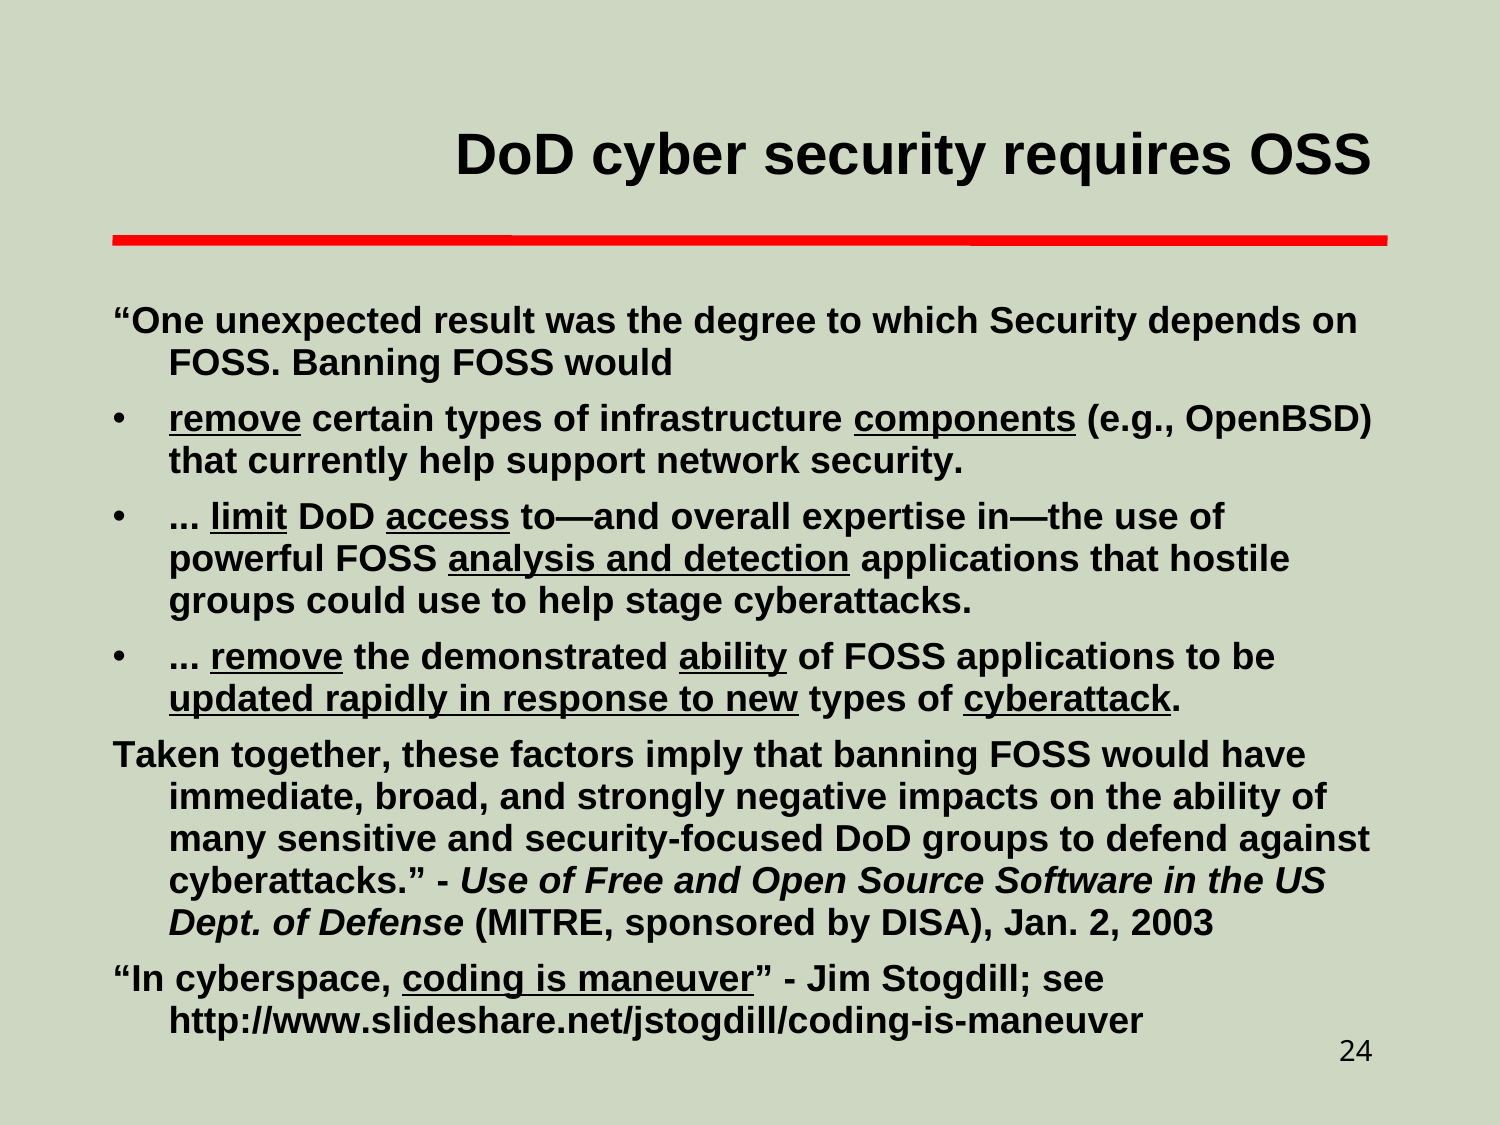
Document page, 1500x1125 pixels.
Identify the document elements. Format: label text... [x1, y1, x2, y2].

list “One unexpected result was the degree to which Security depends on FOSS. Banning FOSS would remove certain types of infrastructure components (e.g., OpenBSD) that currently help support network security. ... limit DoD access to—and overall expertise in—the use of powerful FOSS analysis and detection applications that hostile groups could use to help stage cyberattacks. ... remove the demonstrated ability of FOSS applications to be updated rapidly in response to new types of cyberattack. Taken together, these factors imply that banning FOSS would have immediate, broad, and strongly negative impacts on the ability of many sensitive and security-focused DoD groups to defend against cyberattacks.” - Use of Free and Open Source Software in the US Dept. of Defense (MITRE, sponsored by DISA), Jan. 2, 2003 “In cyberspace, coding is maneuver” - Jim Stogdill; see http://www.slideshare.net/jstogdill/coding-is-maneuver [112, 299, 1388, 1045]
title DoD cyber security requires OSS [337, 85, 1388, 224]
